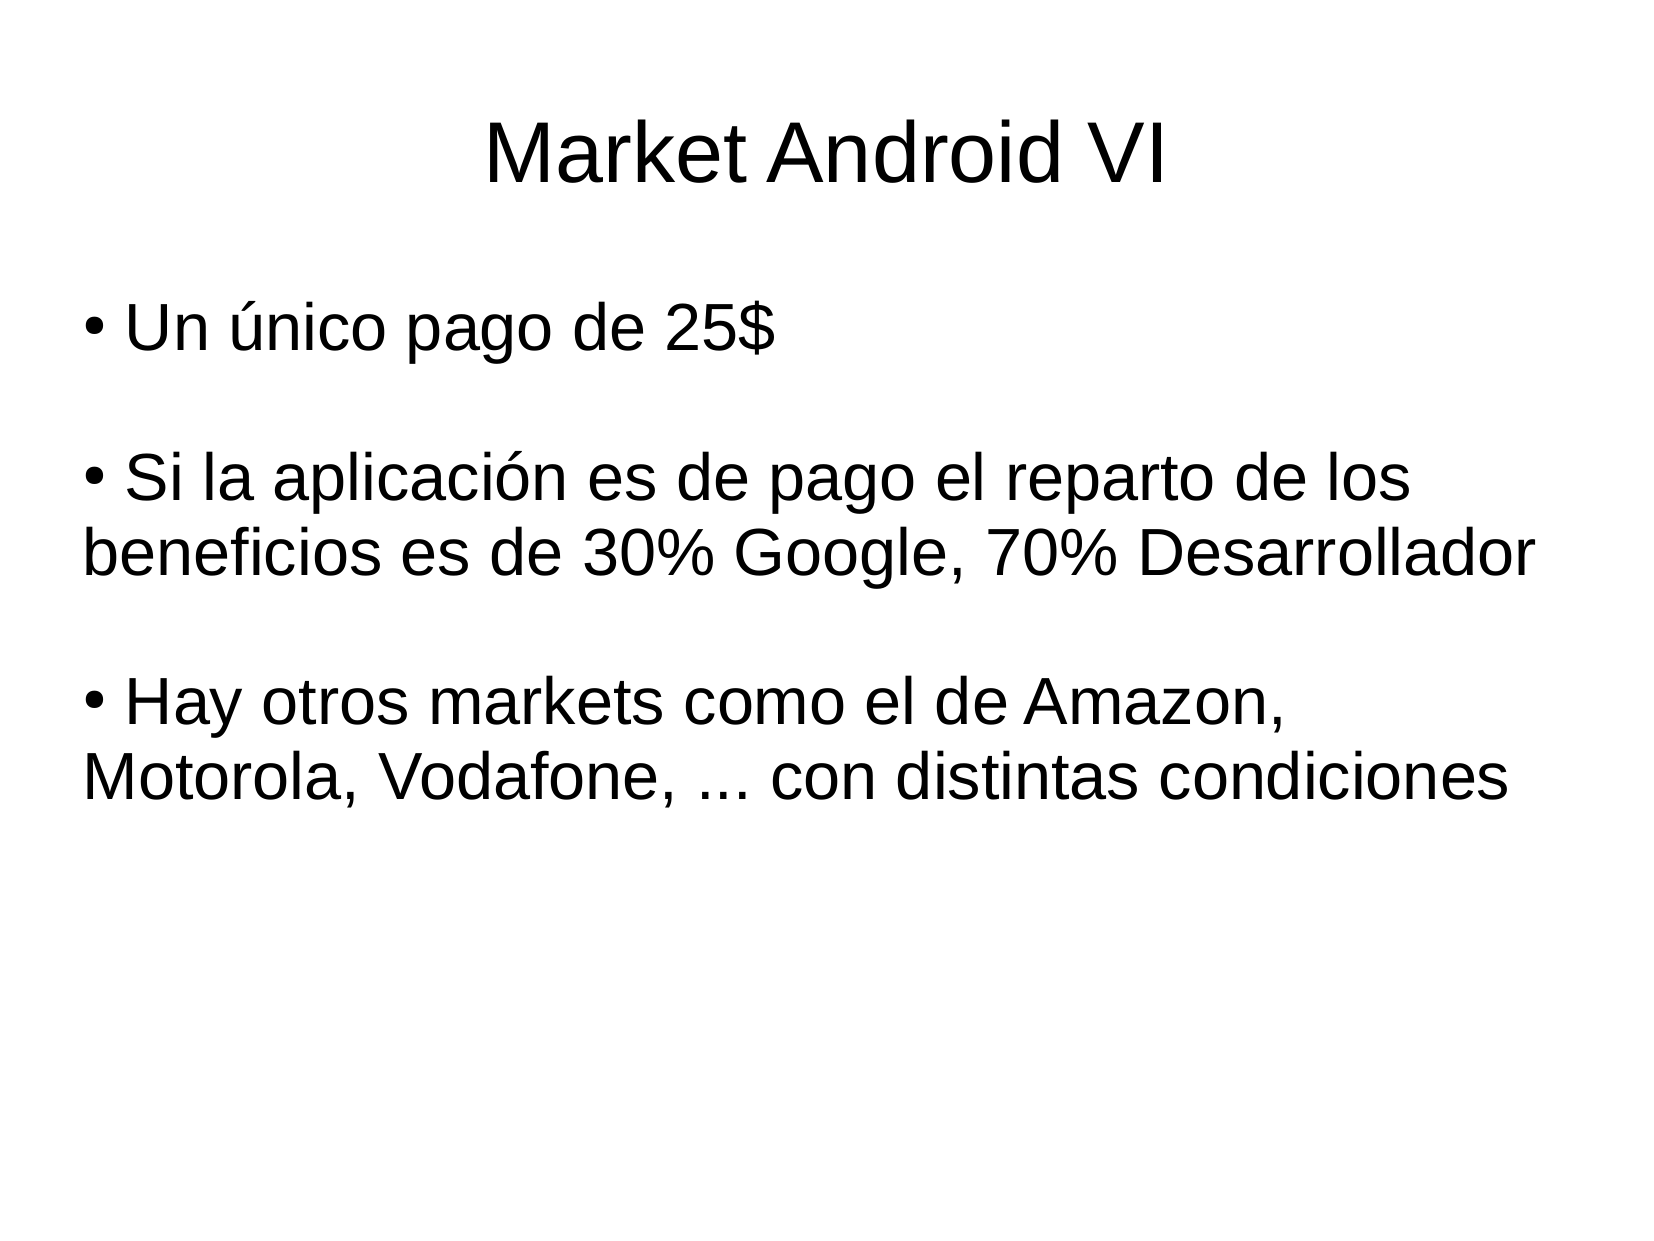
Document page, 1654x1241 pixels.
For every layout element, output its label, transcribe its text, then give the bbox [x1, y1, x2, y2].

subtitle Un único pago de 25$ Si la aplicación es de pago el reparto de los beneficios es de 30% Google, 70% Desarrollador Hay otros markets como el de Amazon, Motorola, Vodafone, ... con distintas condiciones [82, 290, 1571, 1109]
title Market Android VI [82, 49, 1571, 257]
